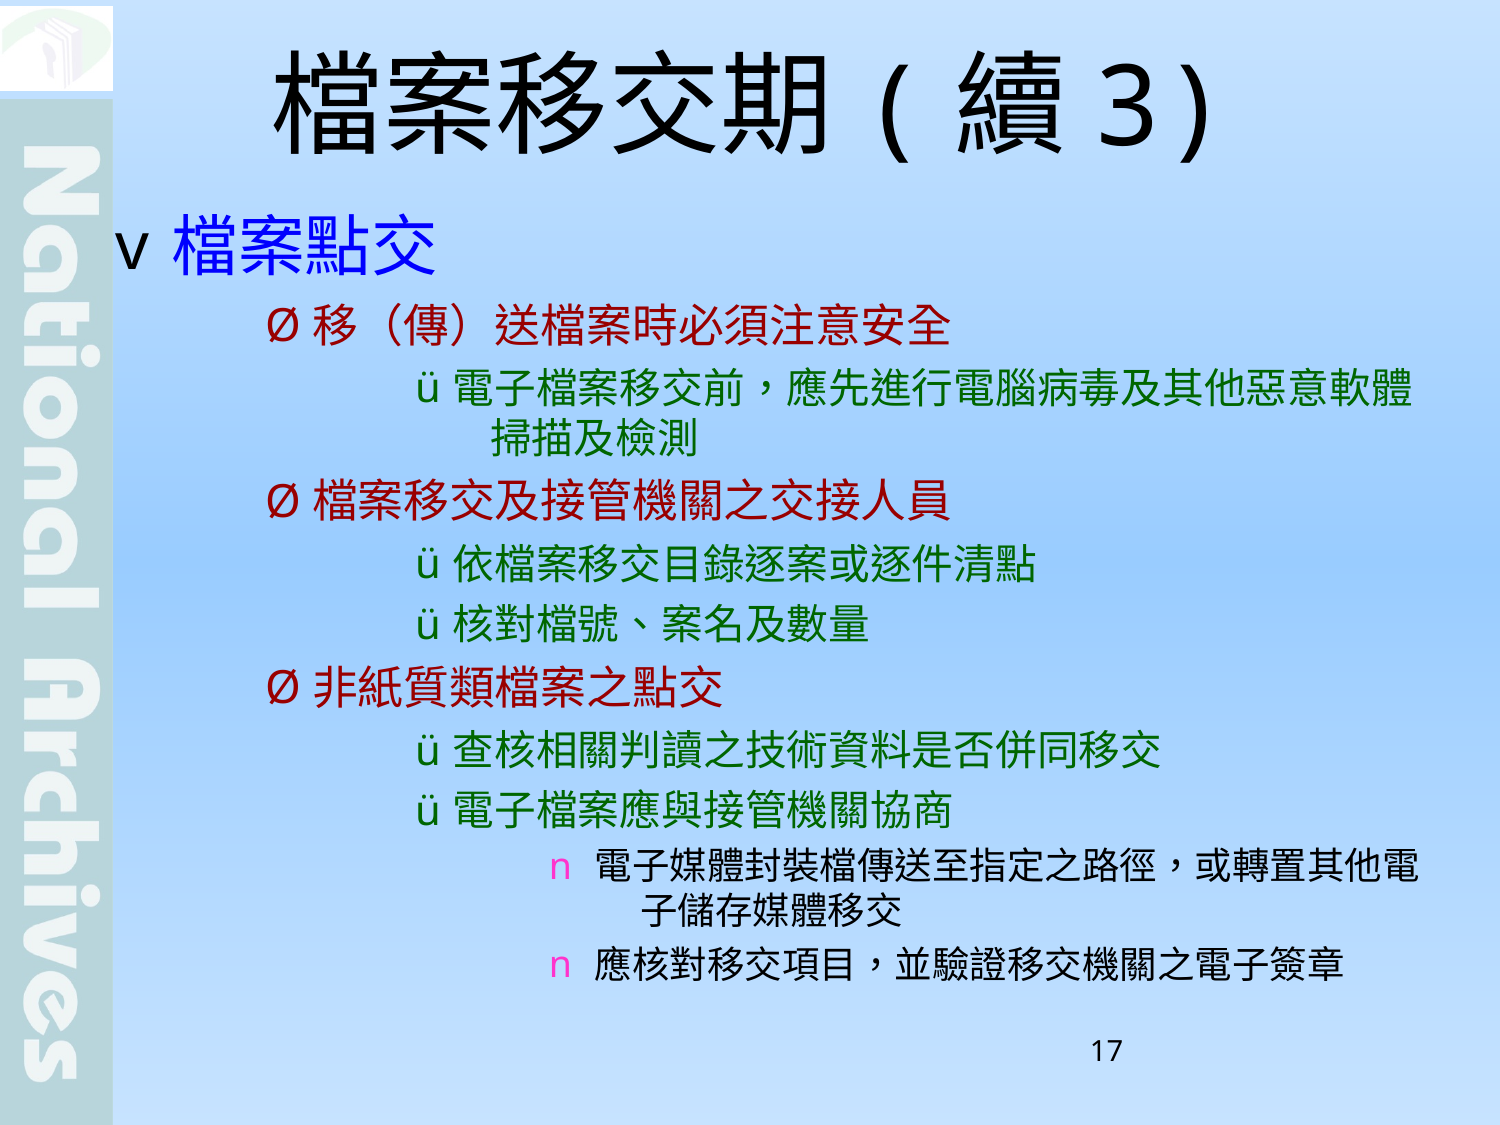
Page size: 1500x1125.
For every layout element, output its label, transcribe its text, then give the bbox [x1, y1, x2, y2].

text_box [1074, 1025, 1388, 1101]
text_box 檔案移交期(續3) [112, 19, 1387, 182]
text_box 檔案點交 移（傳）送檔案時必須注意安全 電子檔案移交前，應先進行電腦病毒及其他惡意軟體掃描及檢測 檔案移交及接管機關之交接人員 依檔案移交目錄逐案或逐件清點 核對檔號、案名及數量 非紙質類檔案之點交 查核相關判讀之技術資料是否併同移交 電子檔案應與接管機關協商 電子媒體封裝檔傳送至指定之路徑，或轉置其他電子儲存媒體移交 應核對移交項目，並驗證移交機關之電子簽章 [100, 196, 1463, 1000]
